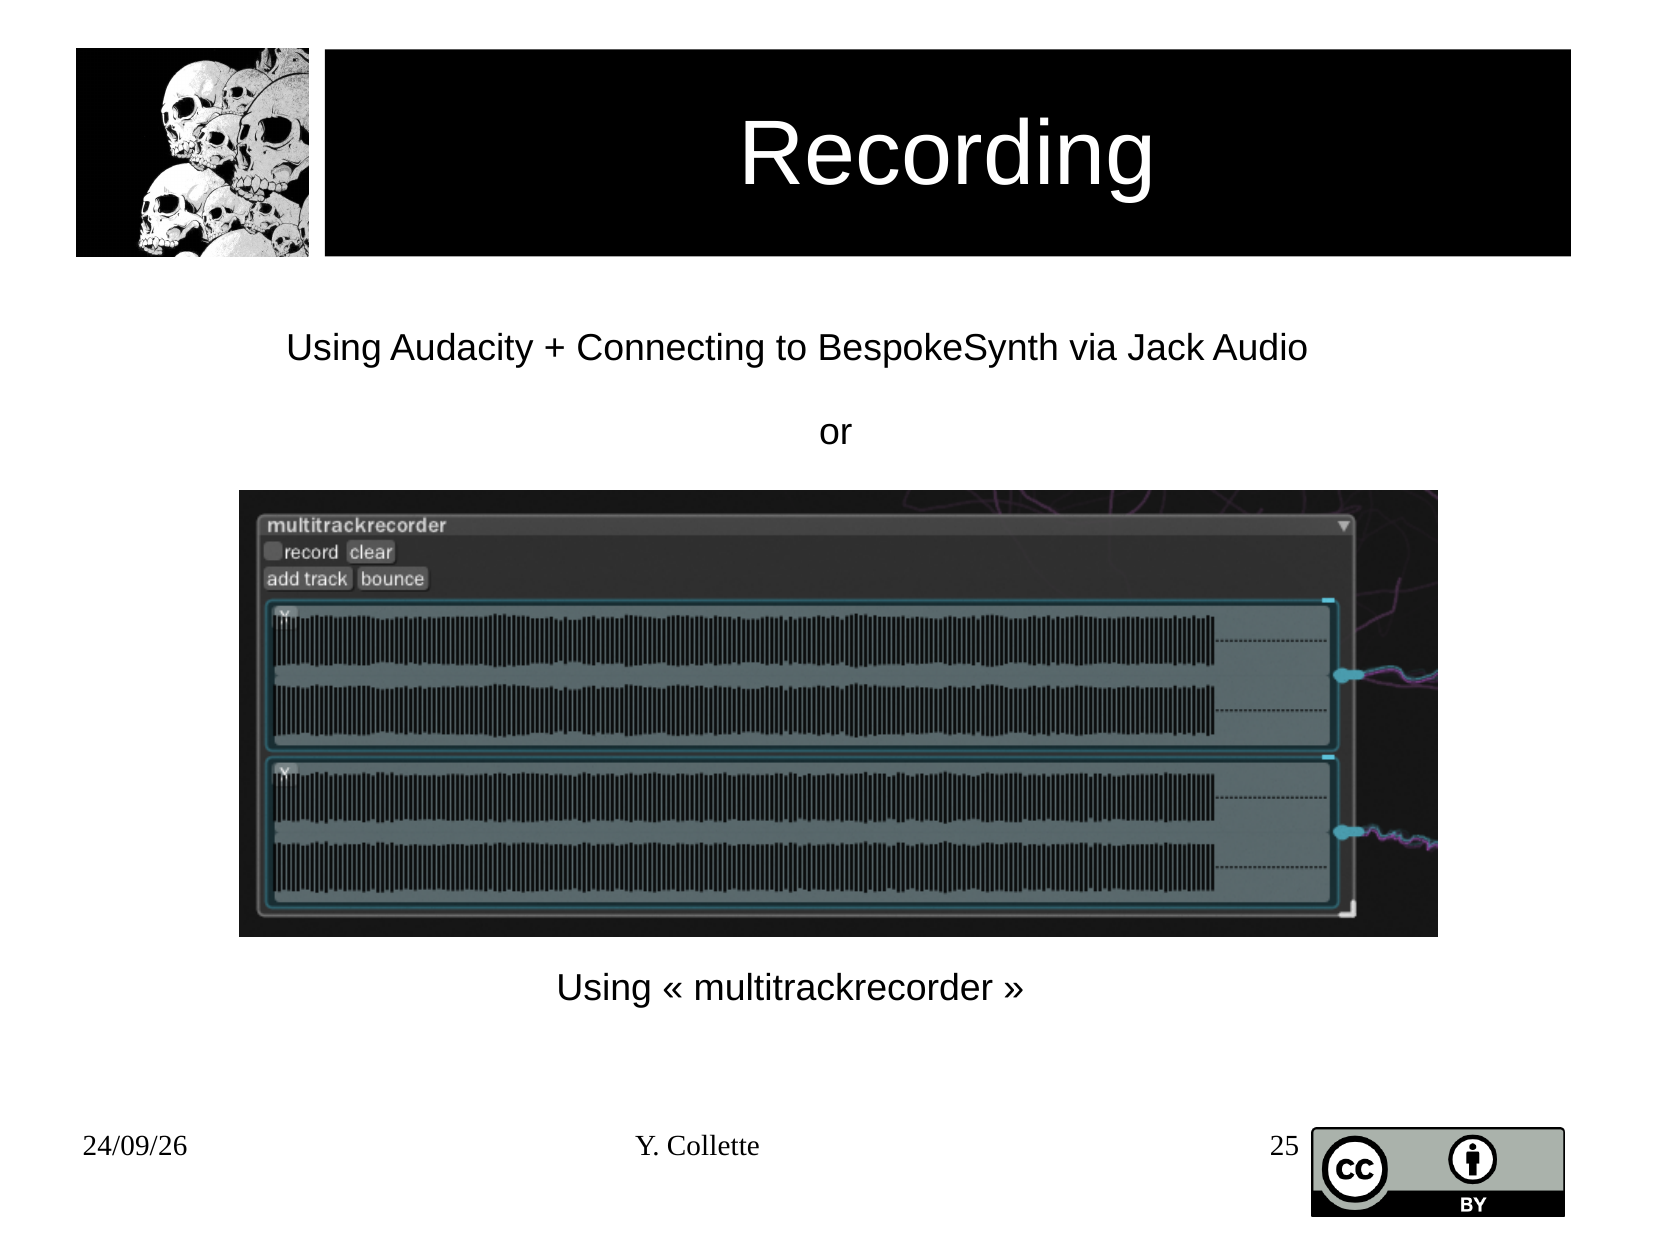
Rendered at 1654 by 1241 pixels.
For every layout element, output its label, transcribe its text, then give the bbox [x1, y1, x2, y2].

text_box Using Audacity + Connecting to BespokeSynth via Jack Audio or [271, 319, 1401, 461]
picture [1311, 1127, 1565, 1217]
title Recording [324, 49, 1571, 257]
text_box Using « multitrackrecorder » [541, 959, 1048, 1017]
picture [76, 48, 309, 257]
picture [239, 490, 1438, 937]
